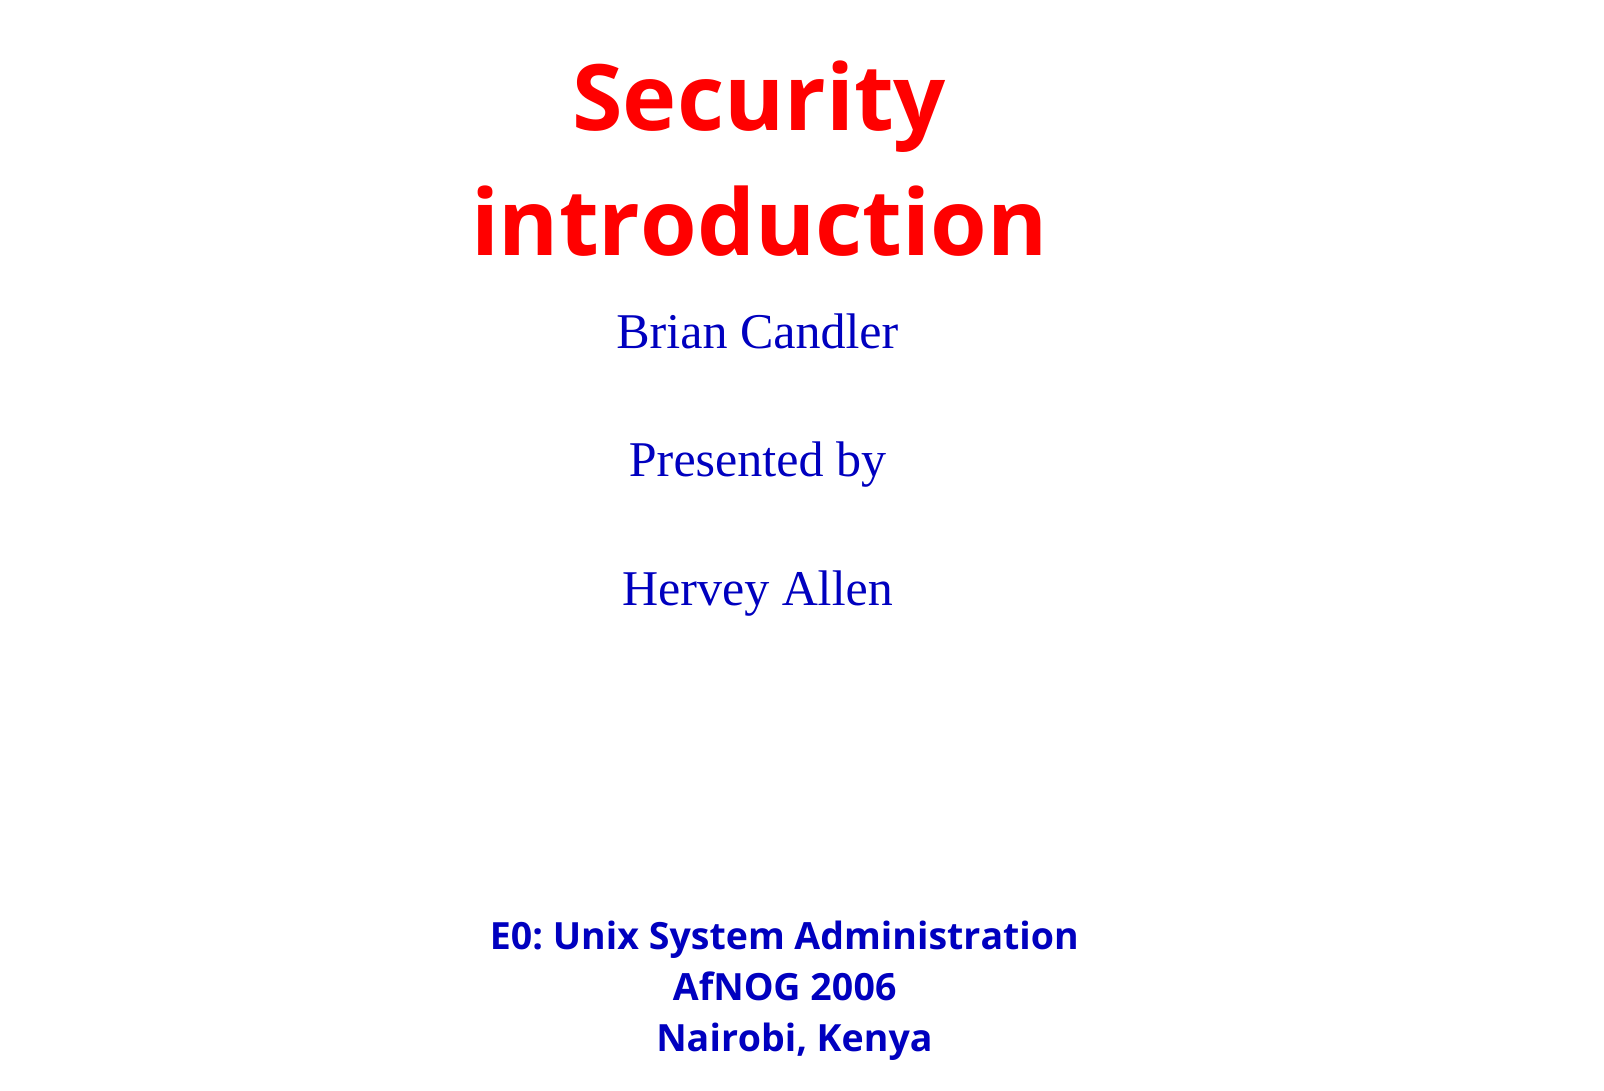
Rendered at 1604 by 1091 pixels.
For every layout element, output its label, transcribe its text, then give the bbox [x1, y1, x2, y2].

text_box Brian Candler Presented by Hervey Allen [601, 288, 914, 624]
title Security introduction [293, 32, 1226, 143]
text_box E0: Unix System Administration AfNOG 2006 Nairobi, Kenya [489, 909, 1080, 1063]
